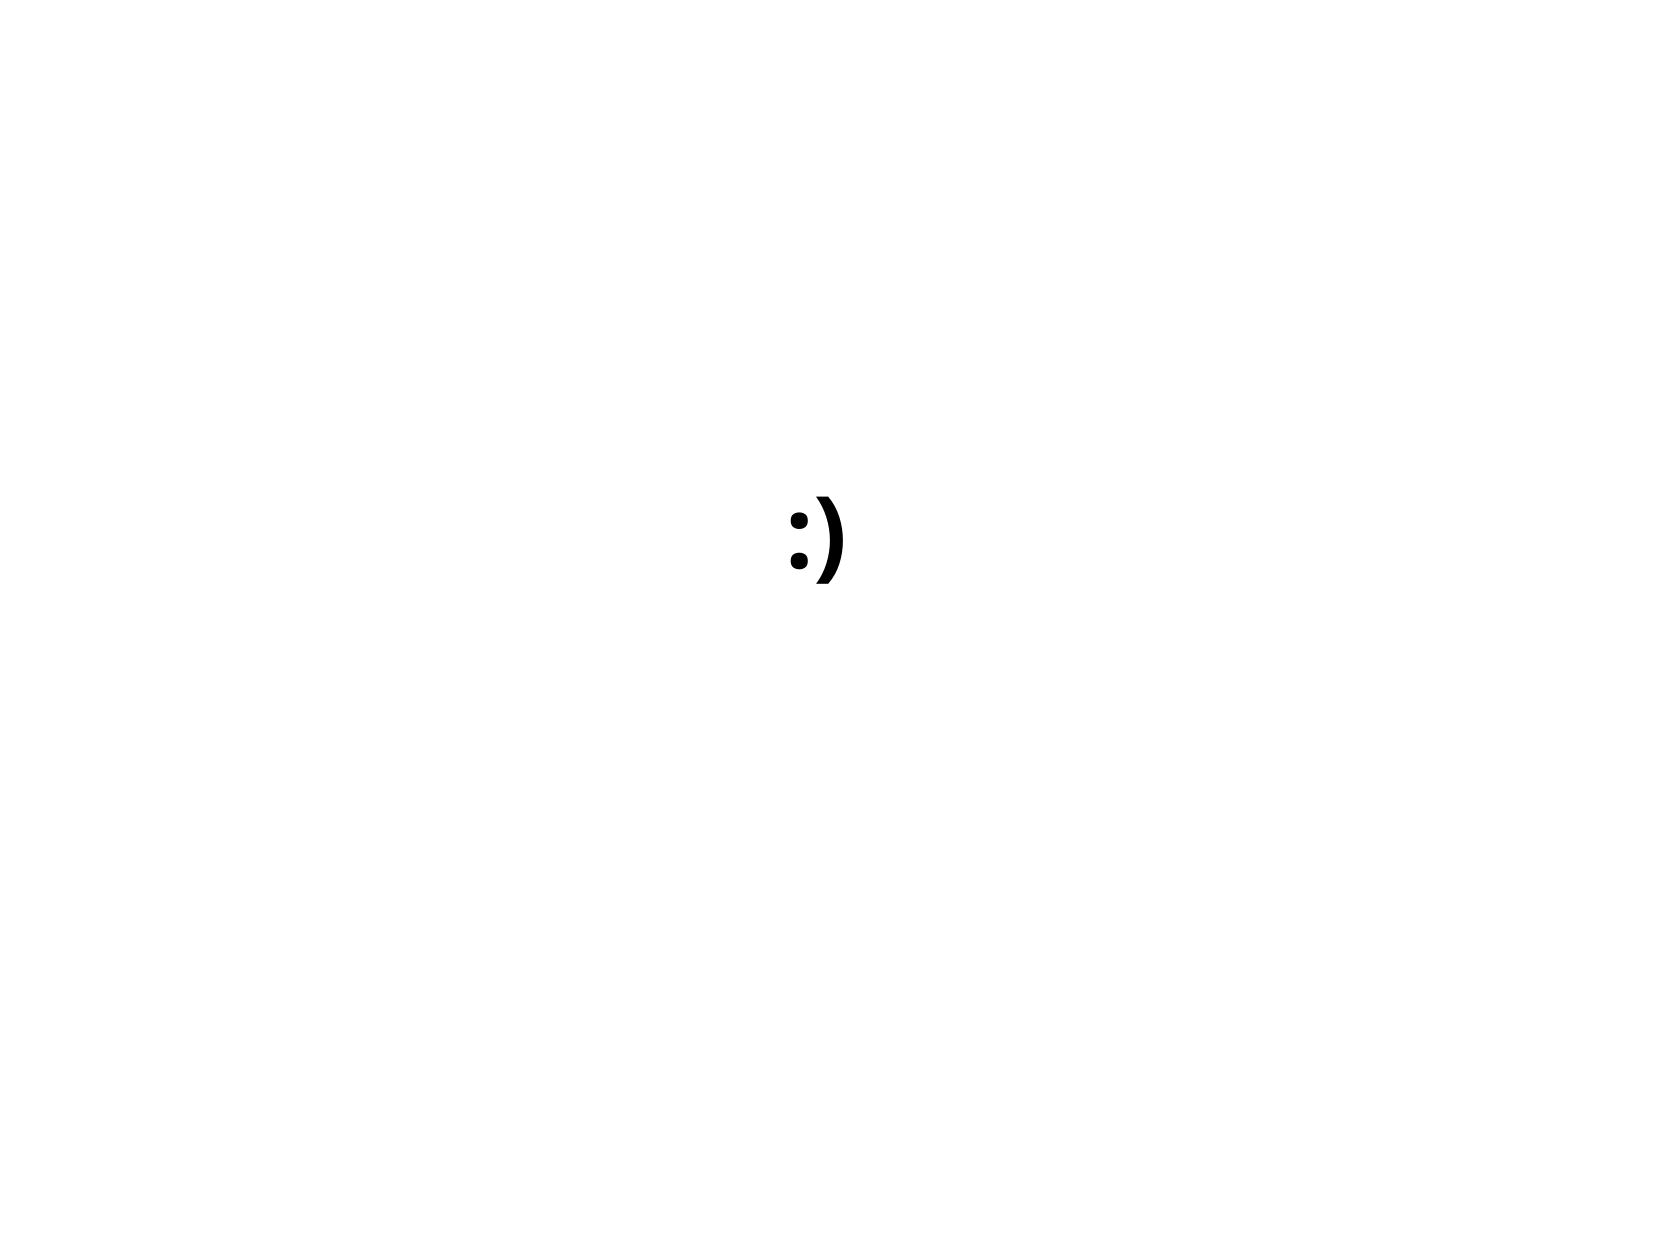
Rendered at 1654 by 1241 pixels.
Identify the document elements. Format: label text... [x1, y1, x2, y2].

subtitle :) [72, 49, 1561, 1010]
